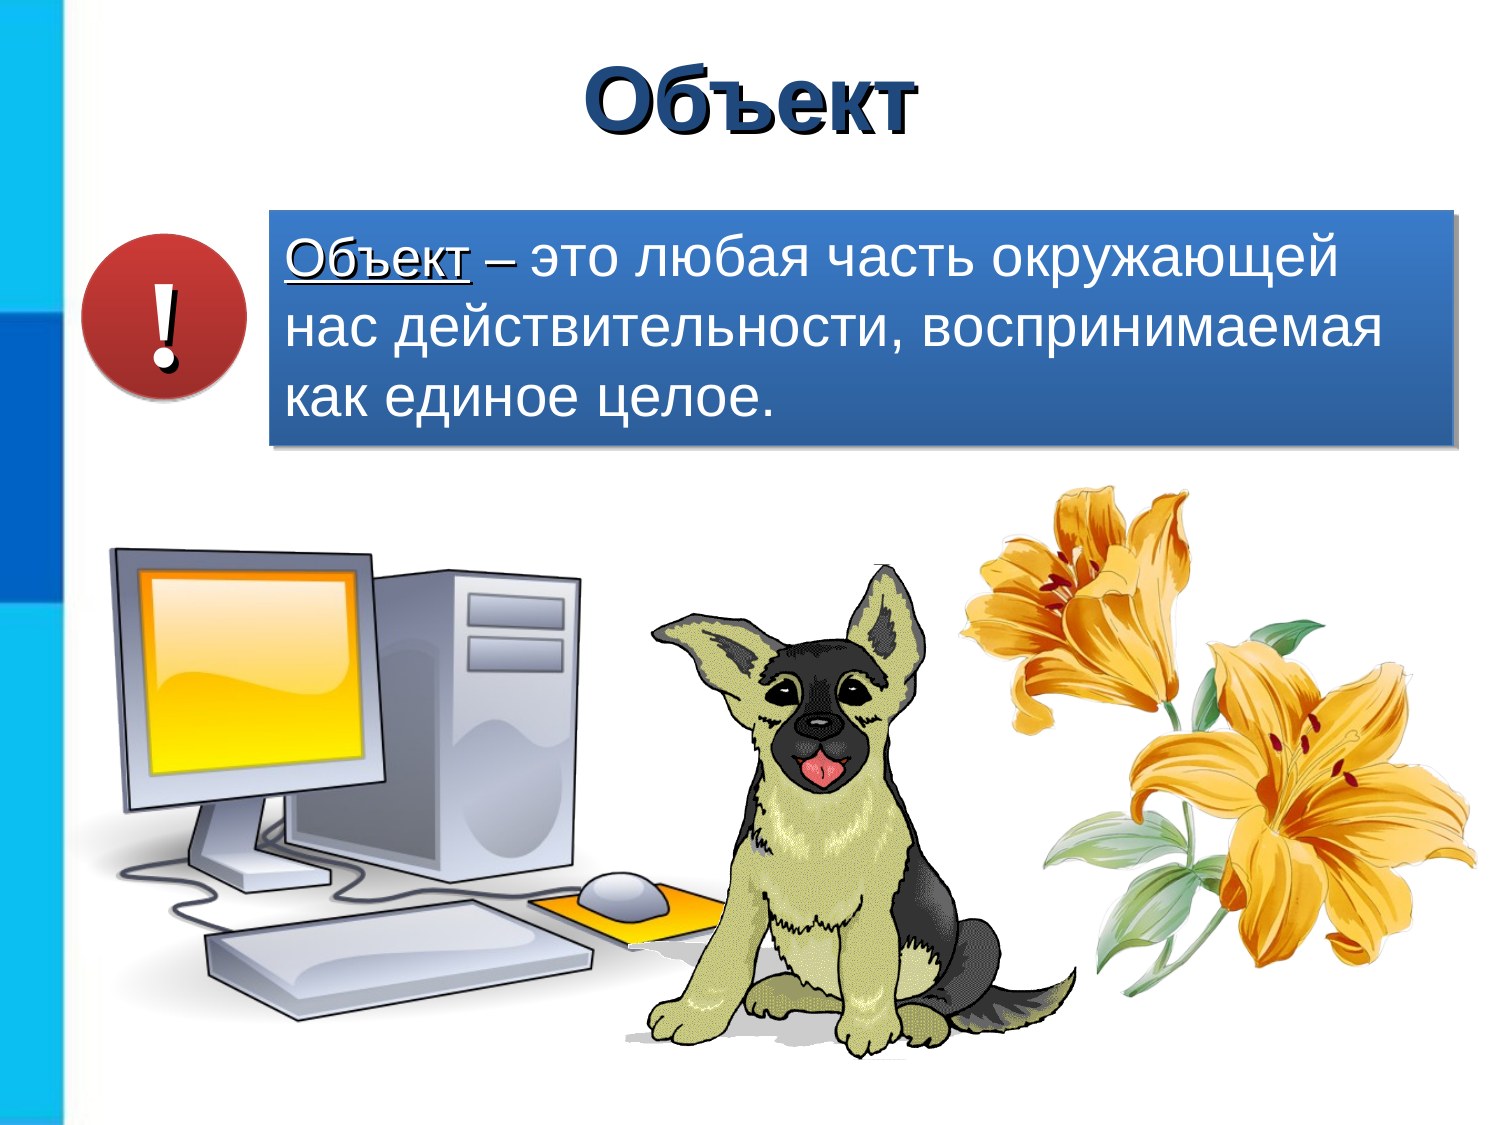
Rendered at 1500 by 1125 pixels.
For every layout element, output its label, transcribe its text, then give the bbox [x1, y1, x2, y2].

picture [0, 0, 1500, 1125]
title Объект [75, 0, 1426, 188]
text_box ! [82, 234, 247, 399]
text_box Объект – это любая часть окружающей нас действительности, воспринимаемая как единое целое. [269, 210, 1454, 446]
